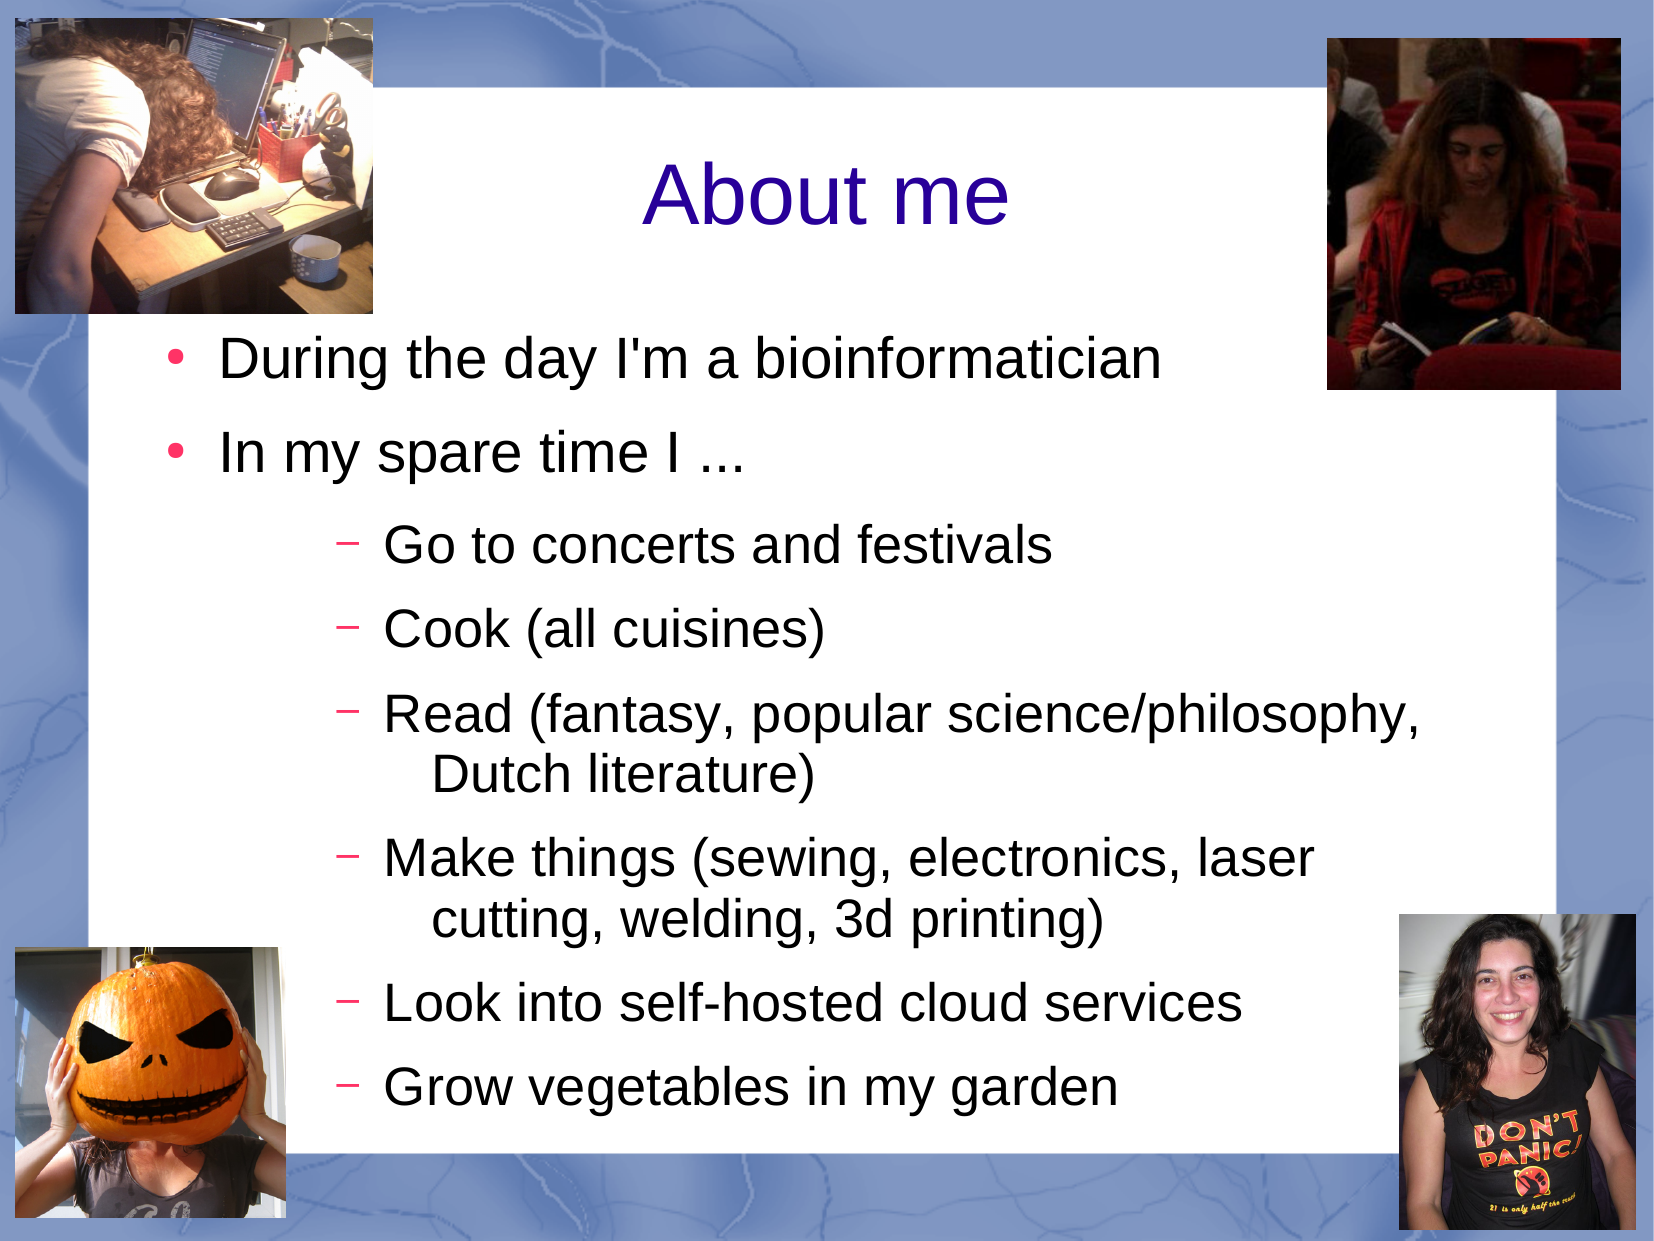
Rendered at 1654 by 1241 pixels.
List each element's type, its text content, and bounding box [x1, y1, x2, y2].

list During the day I'm a bioinformatician In my spare time I ... Go to concerts and festivals Cook (all cuisines) Read (fantasy, popular science/philosophy, Dutch literature) Make things (sewing, electronics, laser cutting, welding, 3d printing) Look into self-hosted cloud services Grow vegetables in my garden [147, 325, 1506, 1118]
picture [0, 0, 1654, 1241]
title About me [373, 90, 1327, 298]
